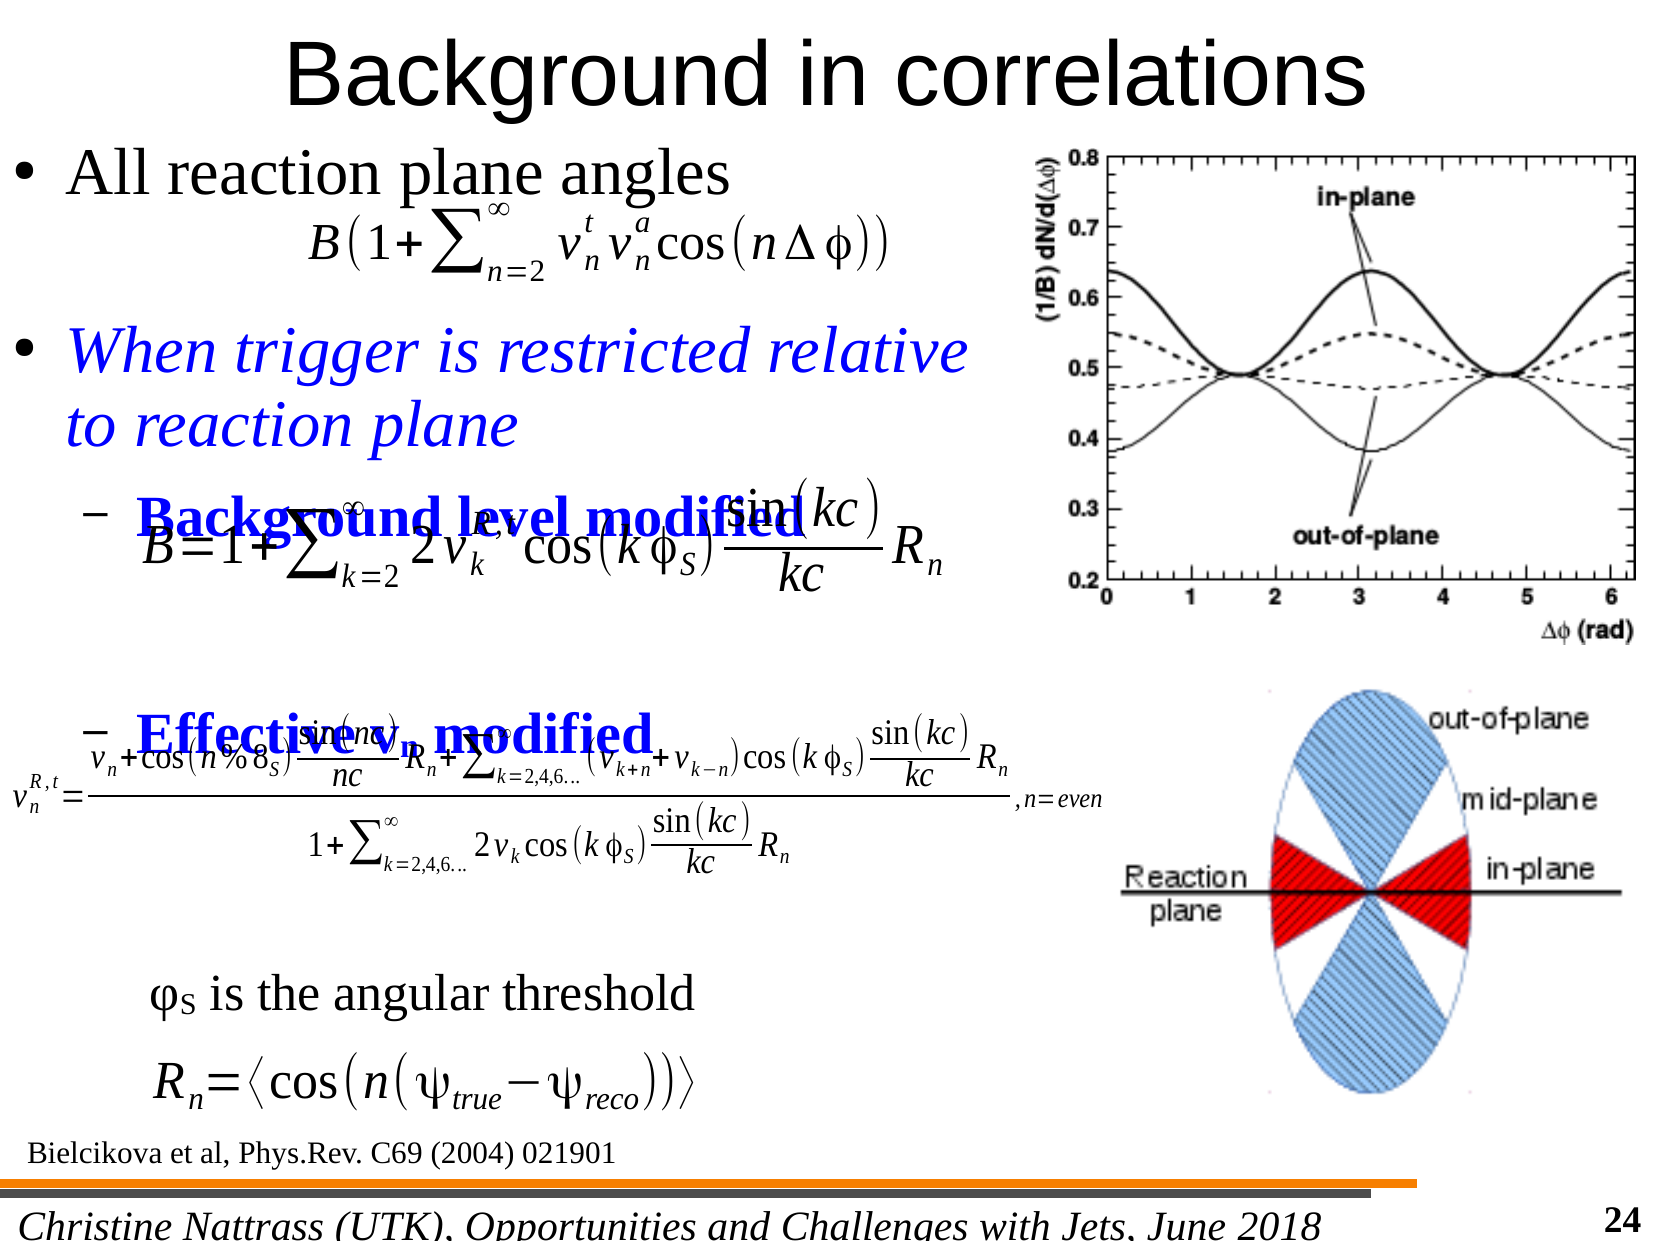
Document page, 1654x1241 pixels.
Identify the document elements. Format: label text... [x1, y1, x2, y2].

picture [1080, 674, 1654, 1126]
text_box φS is the angular threshold [135, 957, 826, 1105]
picture [1035, 148, 1636, 646]
chart [135, 475, 950, 604]
title Background in correlations [82, 8, 1571, 139]
list All reaction plane angles When trigger is restricted relative to reaction plane Background level modified Effective vn modified [0, 135, 1036, 1010]
chart [5, 712, 1109, 881]
chart [144, 1050, 703, 1117]
text_box Bielcikova et al, Phys.Rev. C69 (2004) 021901 [12, 1128, 893, 1238]
chart [300, 201, 898, 288]
